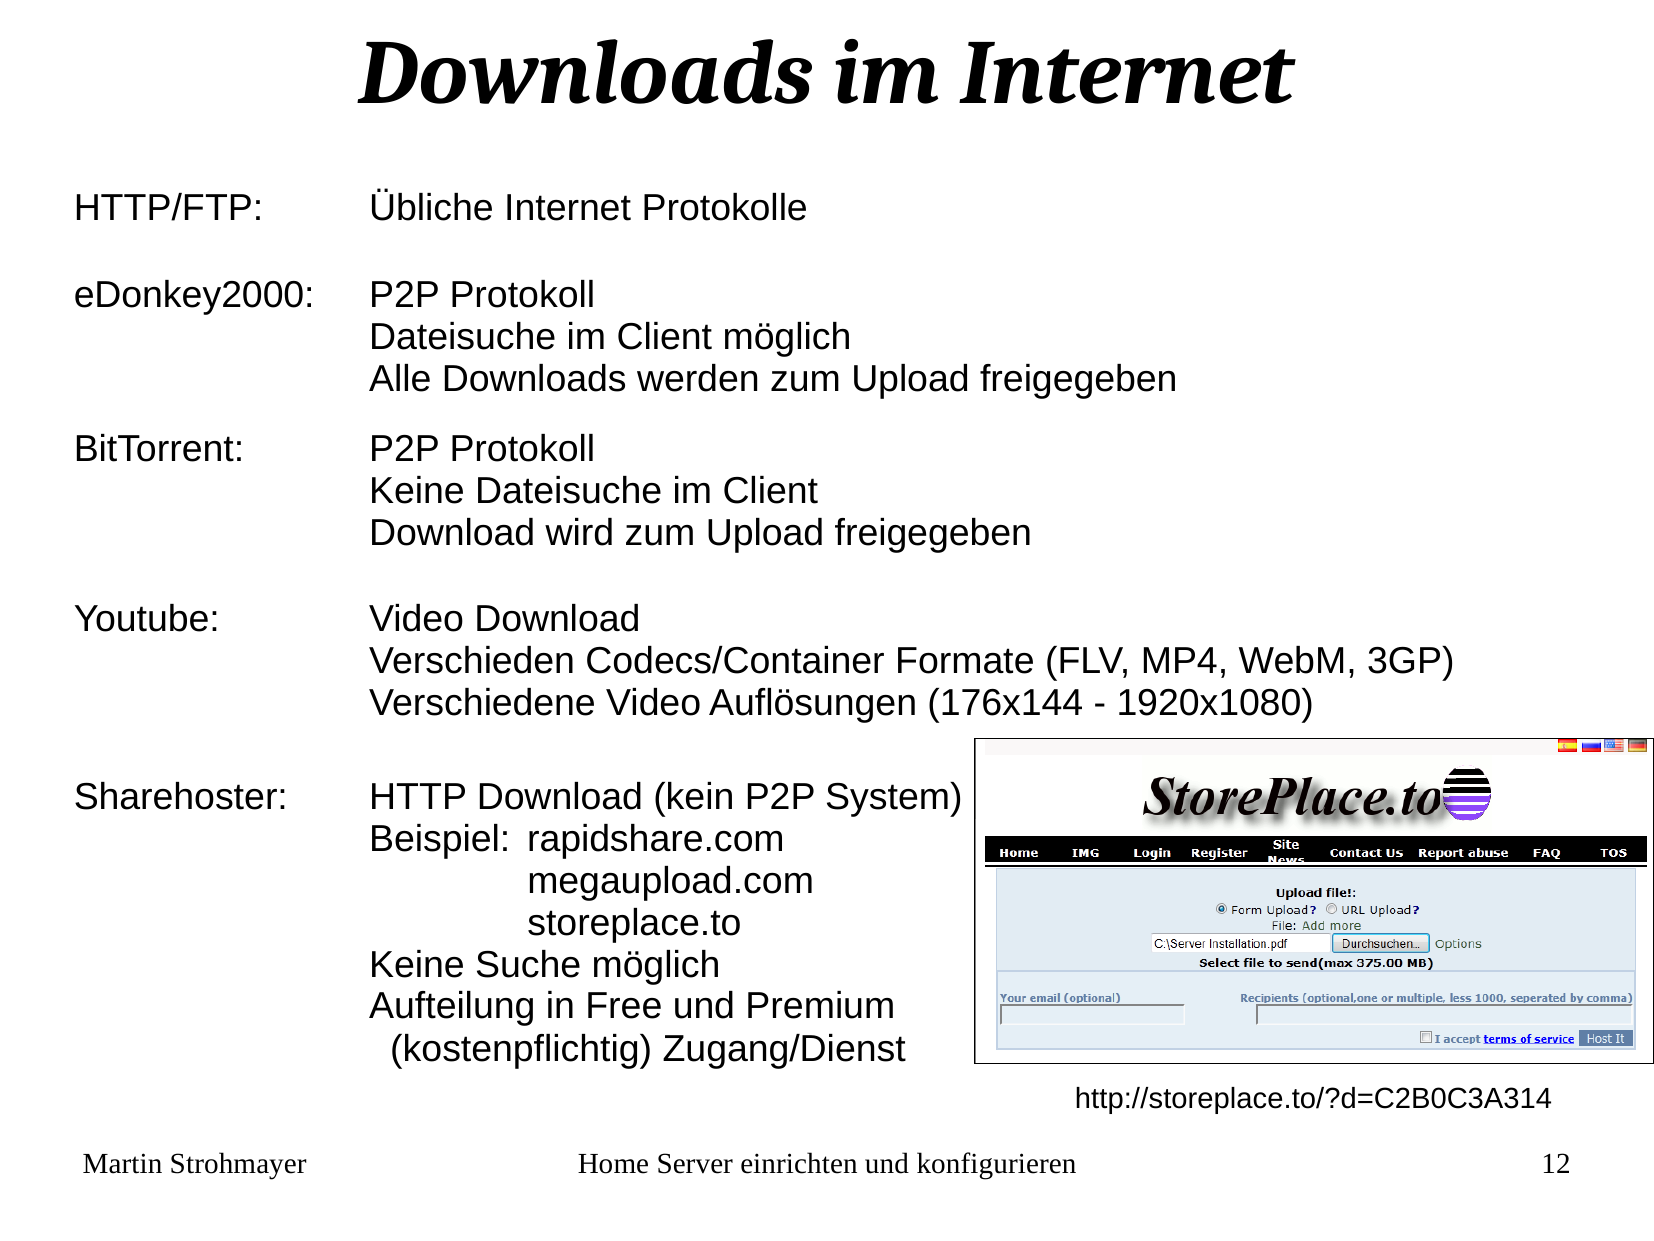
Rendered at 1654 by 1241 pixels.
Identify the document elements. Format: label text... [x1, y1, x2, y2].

text_box Youtube: Video Download Verschieden Codecs/Container Formate (FLV, MP4, WebM, 3GP) Verschiedene Video Auflösungen (176x144 - 1920x1080) [59, 590, 1506, 732]
text_box Sharehoster: HTTP Download (kein P2P System) Beispiel: rapidshare.com megaupload.com storeplace.to Keine Suche möglich Aufteilung in Free und Premium (kostenpflichtig) Zugang/Dienst [59, 767, 1004, 1119]
text_box BitTorrent: P2P Protokoll Keine Dateisuche im Client Download wird zum Upload freigegeben [59, 420, 1300, 562]
title Downloads im Internet [0, 0, 1654, 178]
text_box http://storeplace.to/?d=C2B0C3A314 [974, 1074, 1654, 1123]
picture [974, 738, 1654, 1064]
text_box HTTP/FTP: Übliche Internet Protokolle [59, 179, 1536, 237]
text_box eDonkey2000: P2P Protokoll Dateisuche im Client möglich Alle Downloads werden zum Upload freigegeben [59, 265, 1536, 414]
